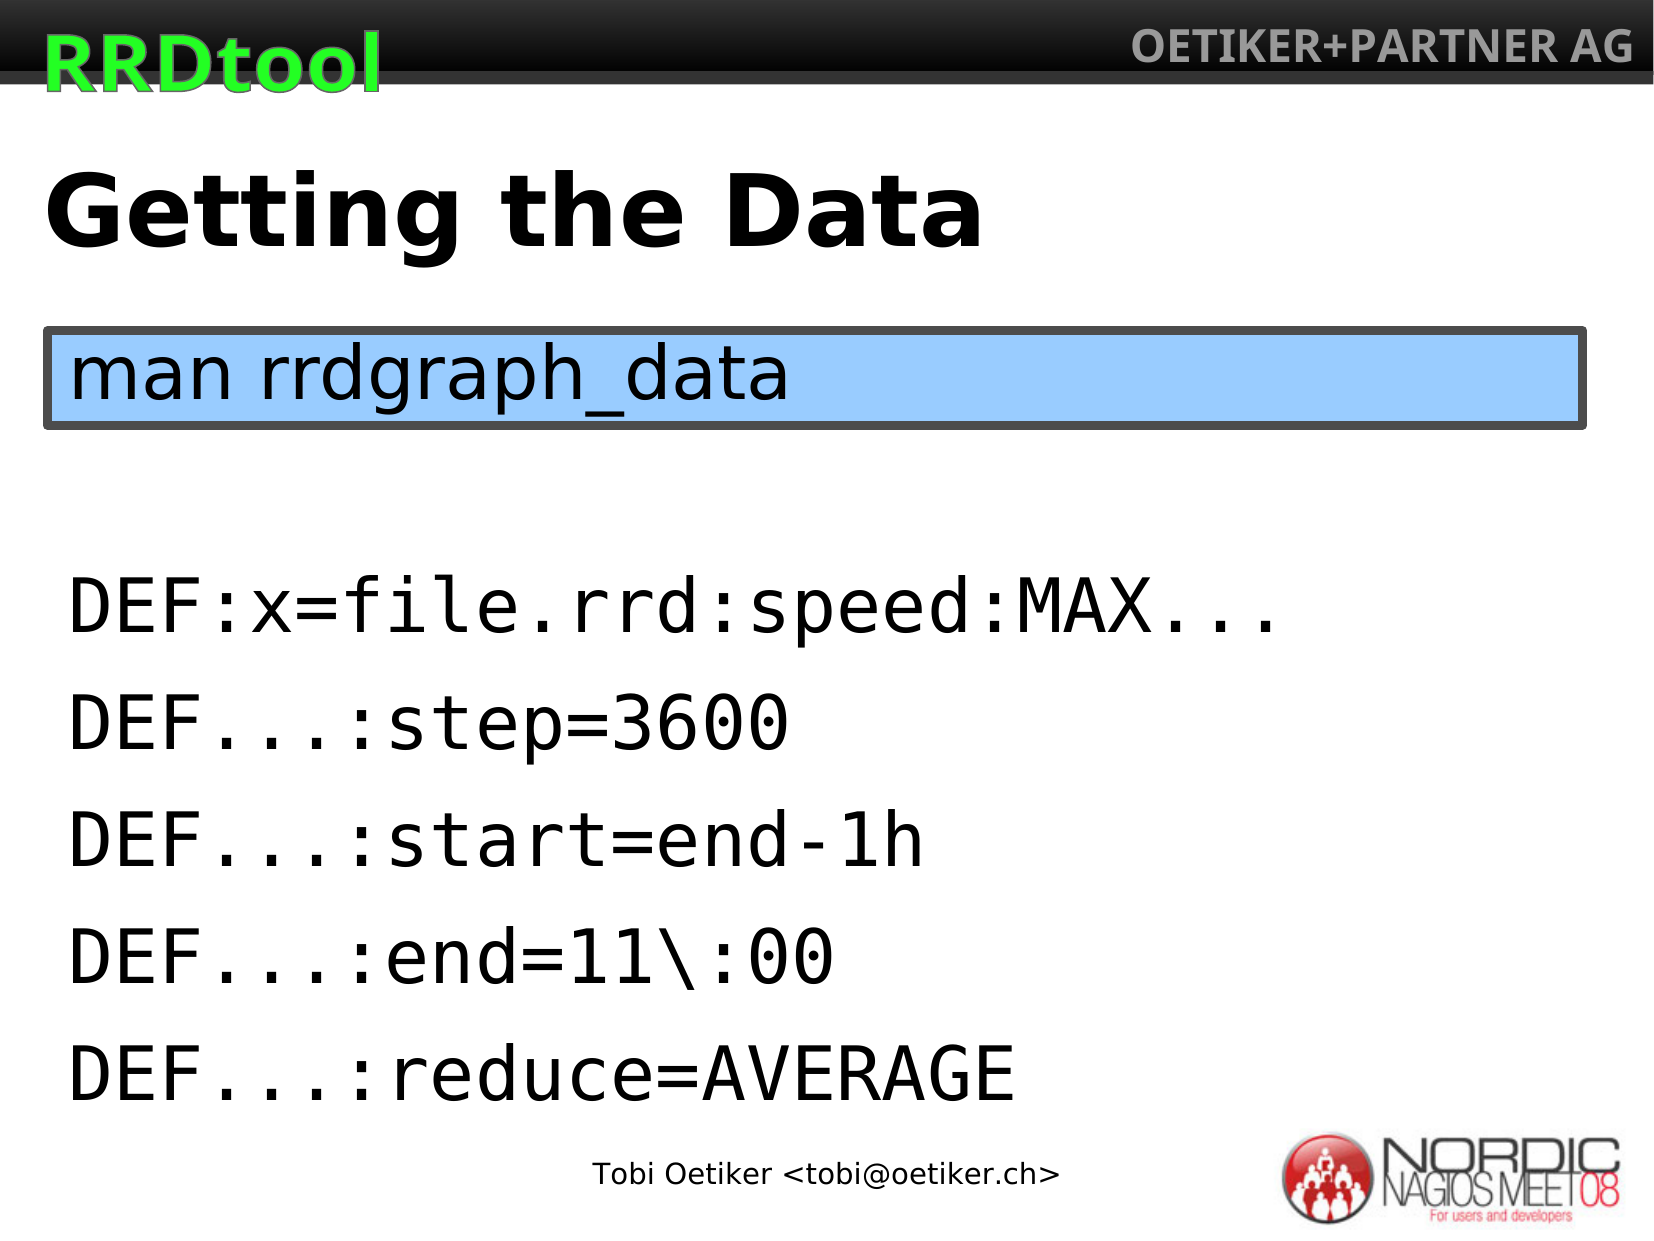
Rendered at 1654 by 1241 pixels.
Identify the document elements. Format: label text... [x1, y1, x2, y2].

title Getting the Data [43, 137, 1582, 287]
picture [1262, 1116, 1654, 1241]
text_box [1571, 330, 1583, 426]
list man rrdgraph_data DEF:x=file.rrd:speed:MAX... DEF...:step=3600 DEF...:start=end-1h DEF...:end=11\:00 DEF...:reduce=AVERAGE [50, 329, 1571, 1118]
